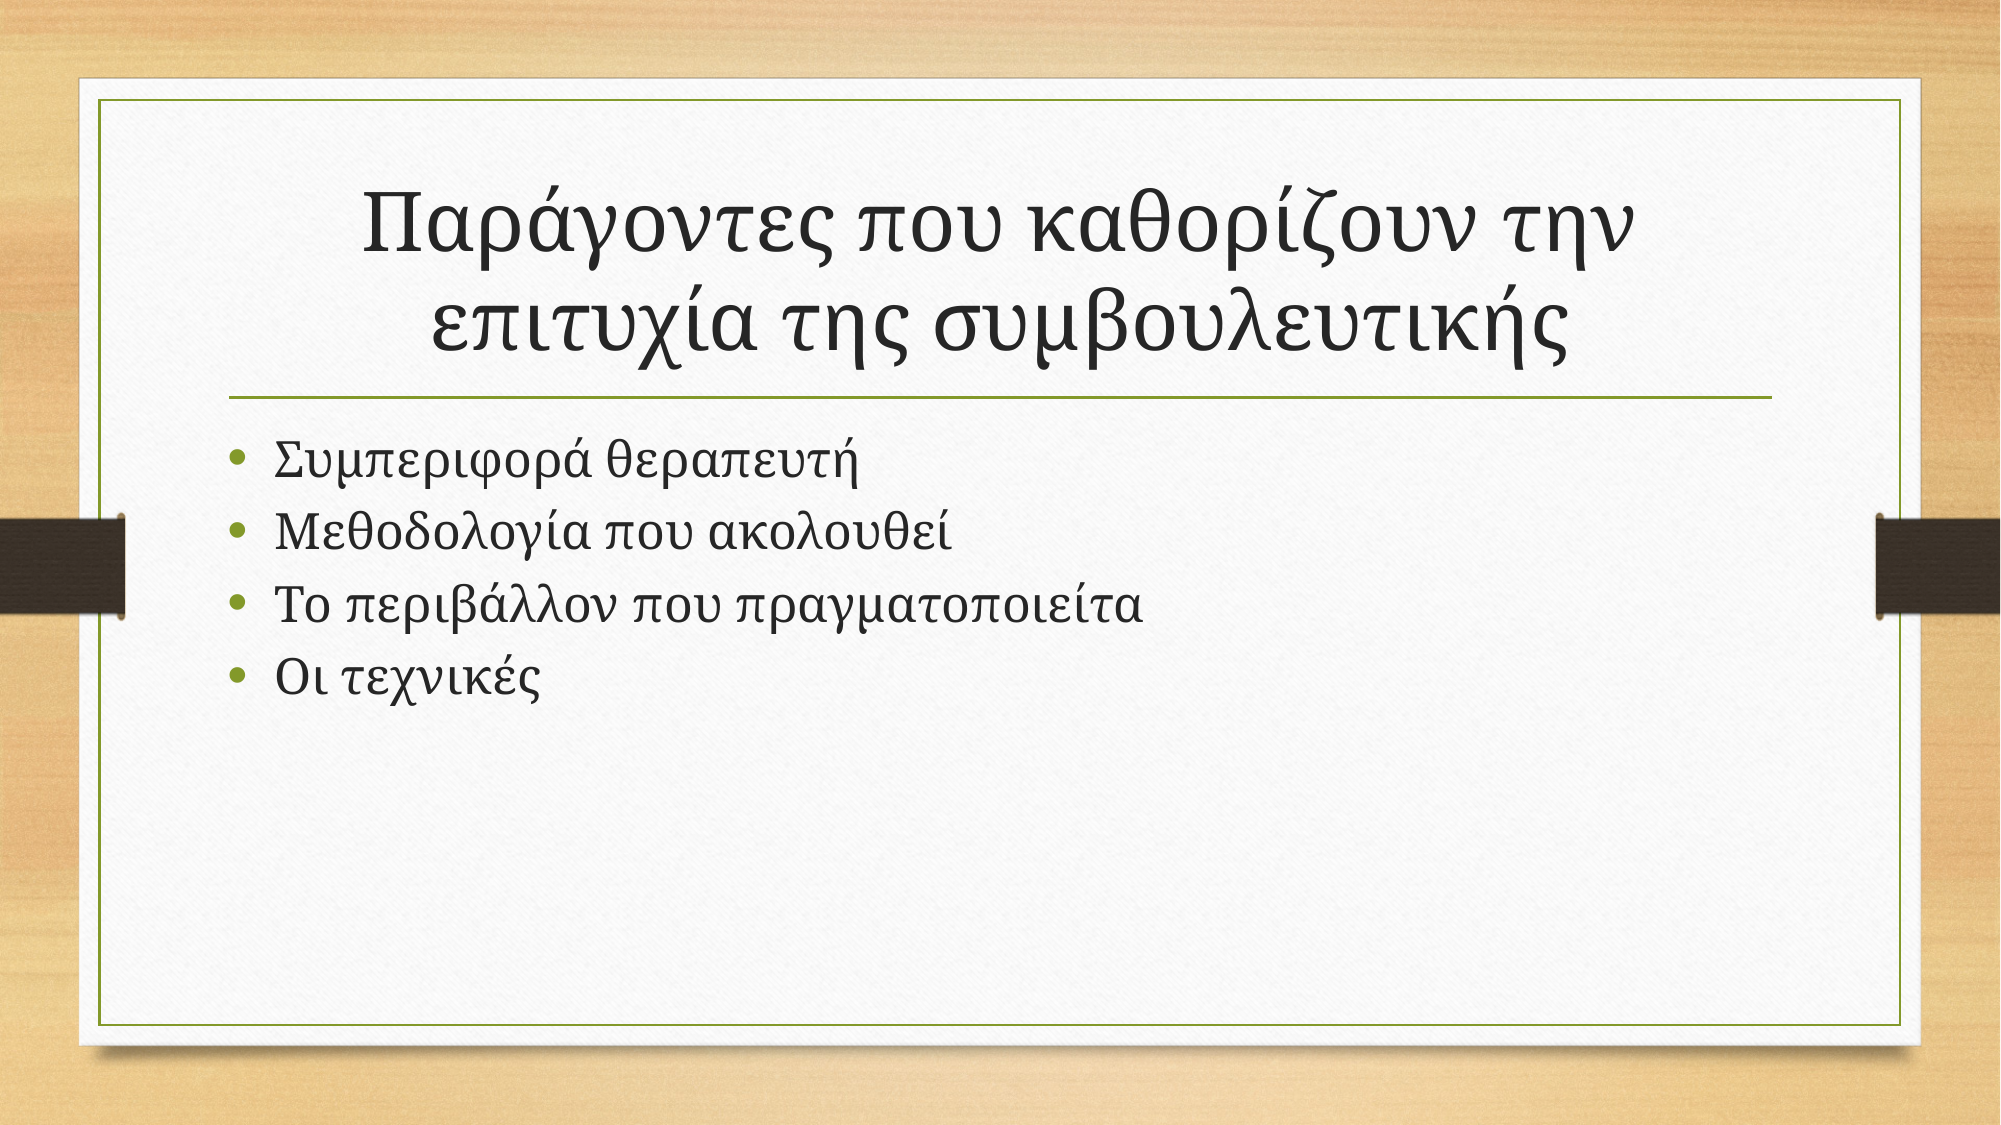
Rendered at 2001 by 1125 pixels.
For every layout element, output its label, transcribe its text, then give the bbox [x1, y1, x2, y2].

title Παράγοντες που καθορίζουν την επιτυχία της συμβουλευτικής [212, 161, 1788, 376]
list Συμπεριφορά θεραπευτή Μεθοδολογία που ακολουθεί Το περιβάλλον που πραγματοποιείτα Οι τεχνικές [212, 419, 1788, 964]
